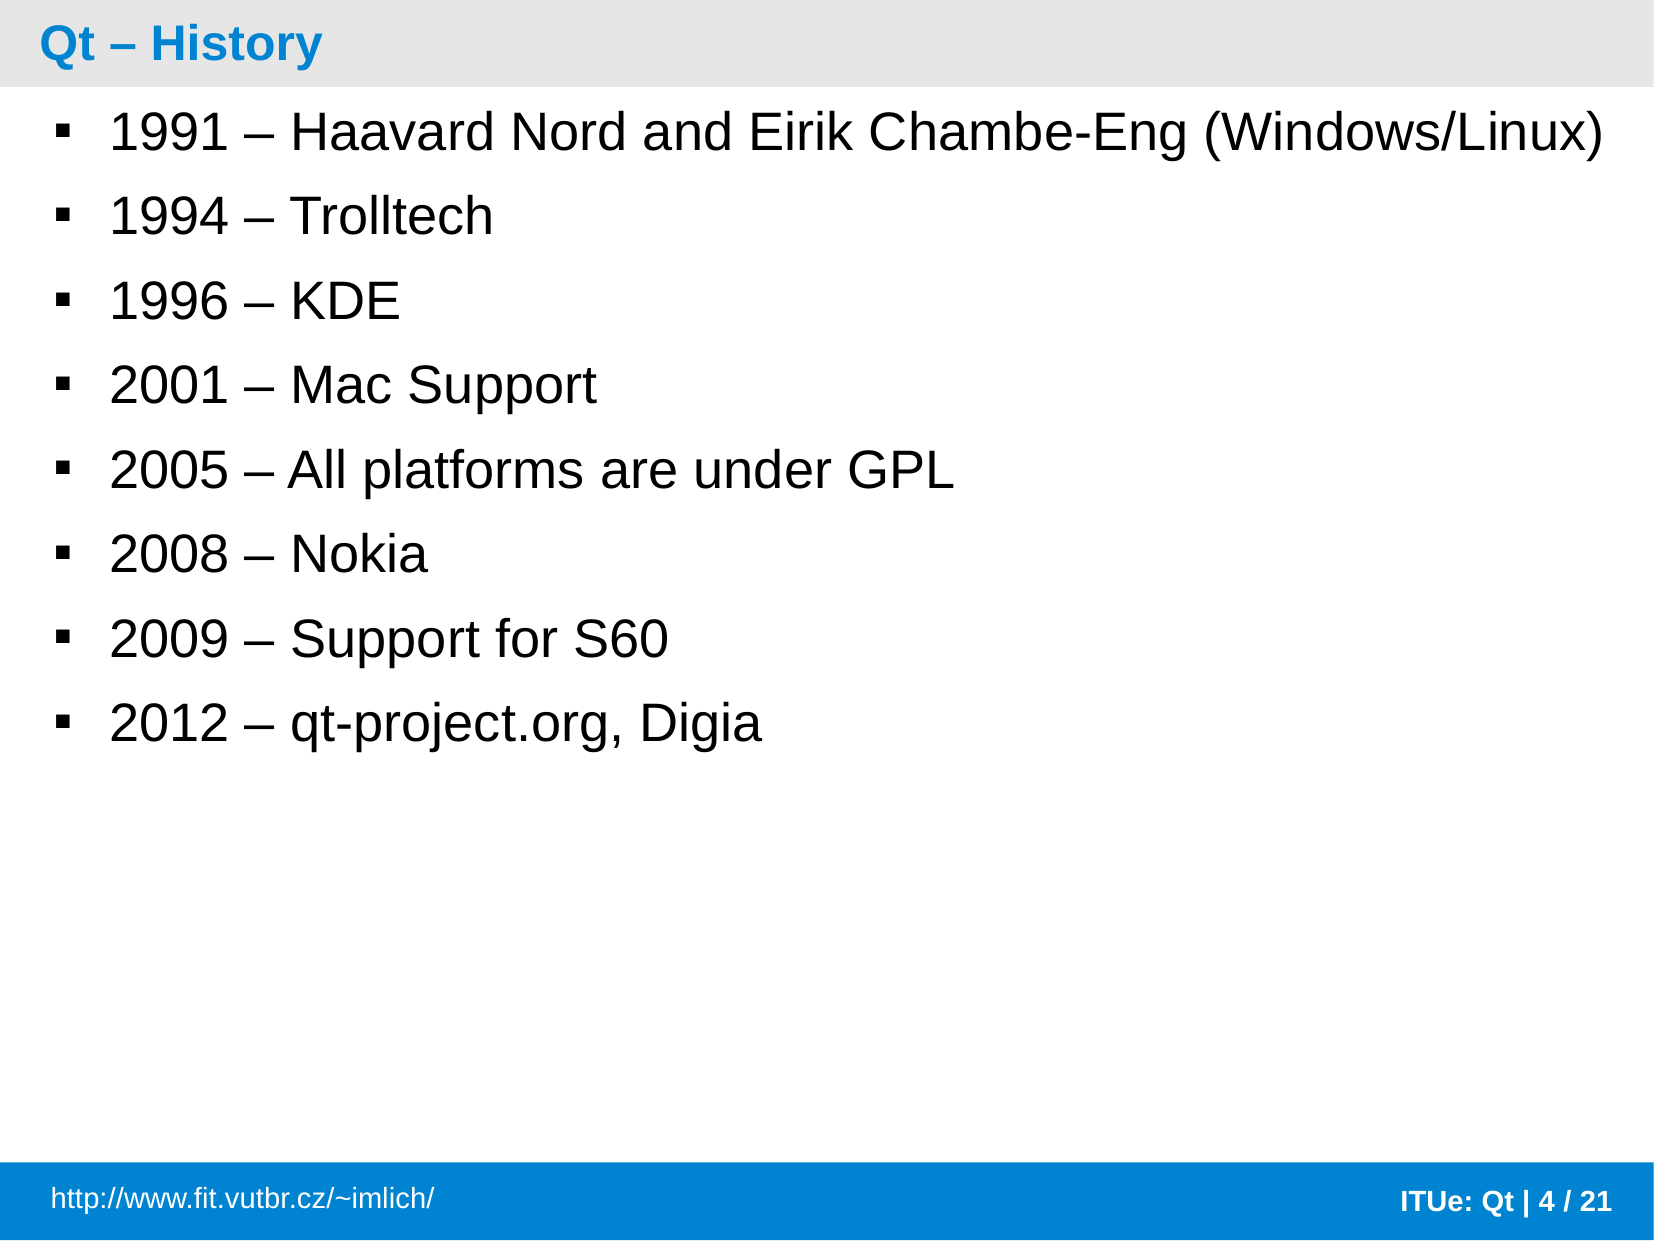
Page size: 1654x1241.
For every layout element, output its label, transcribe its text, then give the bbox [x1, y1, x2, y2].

list 1991 – Haavard Nord and Eirik Chambe-Eng (Windows/Linux) 1994 – Trolltech 1996 – KDE 2001 – Mac Support 2005 – All platforms are under GPL 2008 – Nokia 2009 – Support for S60 2012 – qt-project.org, Digia [38, 101, 1616, 1126]
title Qt – History [39, 5, 1615, 81]
